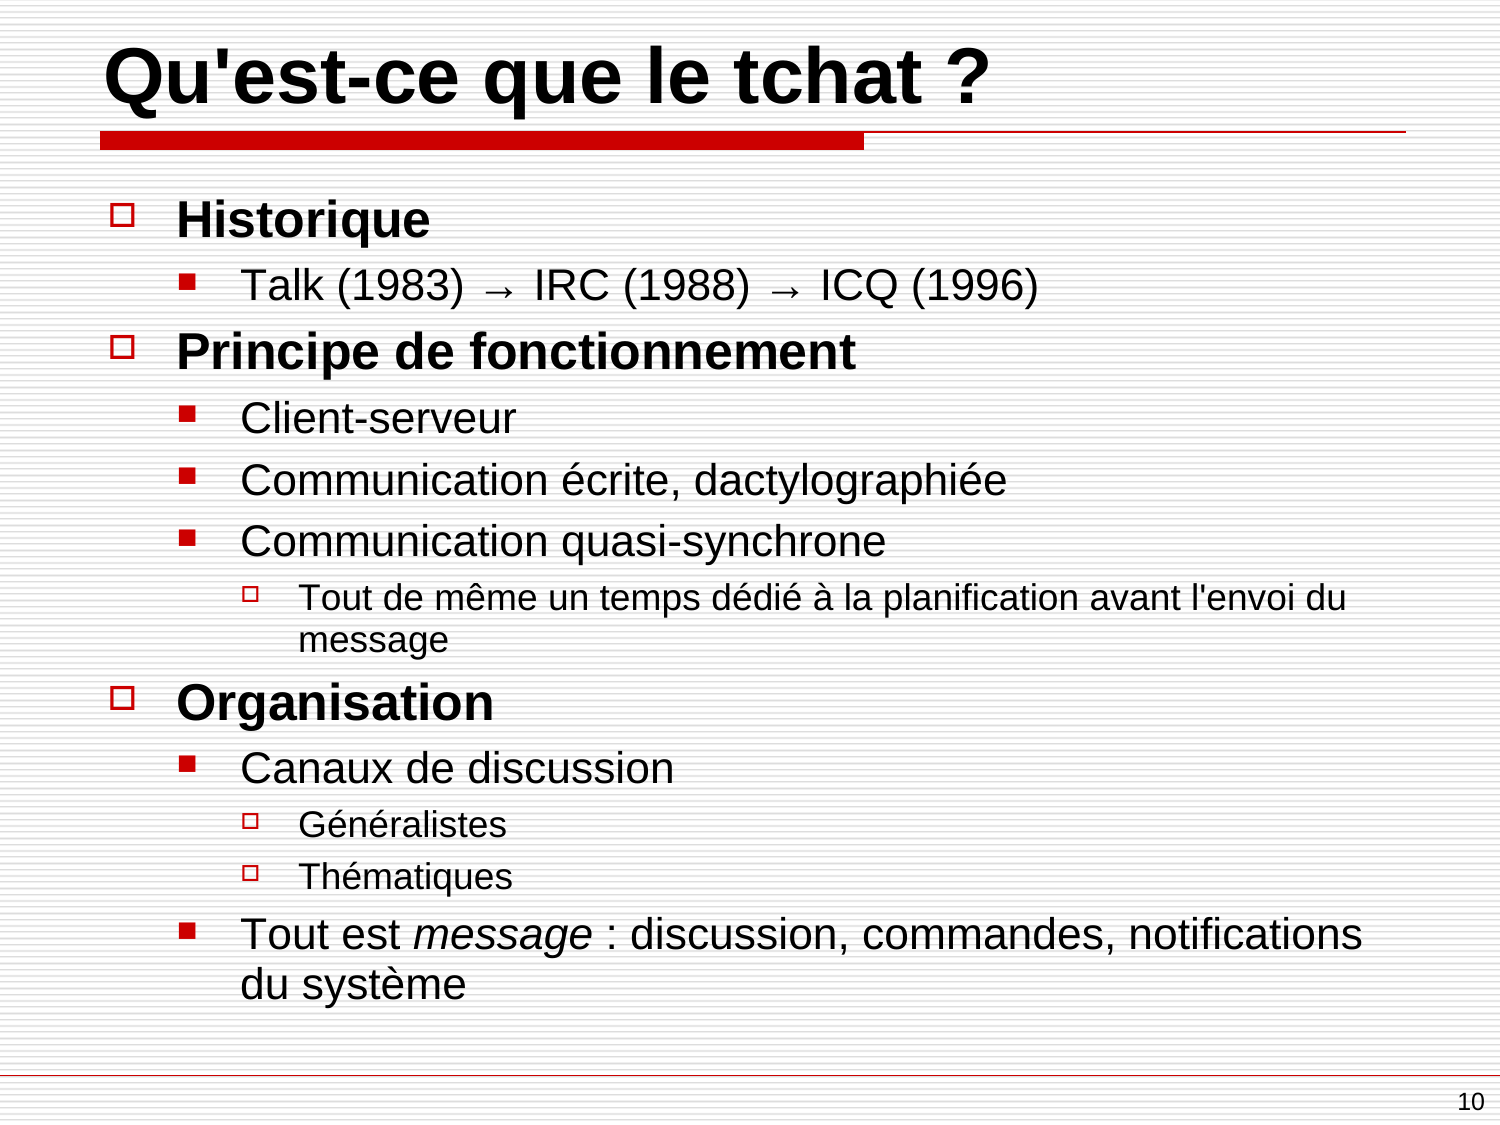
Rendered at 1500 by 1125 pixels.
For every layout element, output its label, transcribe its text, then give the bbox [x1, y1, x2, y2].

list Historique Talk (1983) → IRC (1988) → ICQ (1996) Principe de fonctionnement Client-serveur Communication écrite, dactylographiée Communication quasi-synchrone Tout de même un temps dédié à la planification avant l'envoi du message Organisation Canaux de discussion Généralistes Thématiques Tout est message : discussion, commandes, notifications du système [93, 183, 1418, 1069]
title Qu'est-ce que le tchat ? [88, 24, 1418, 129]
picture [0, 0, 1500, 1075]
picture [0, 1076, 1500, 1125]
